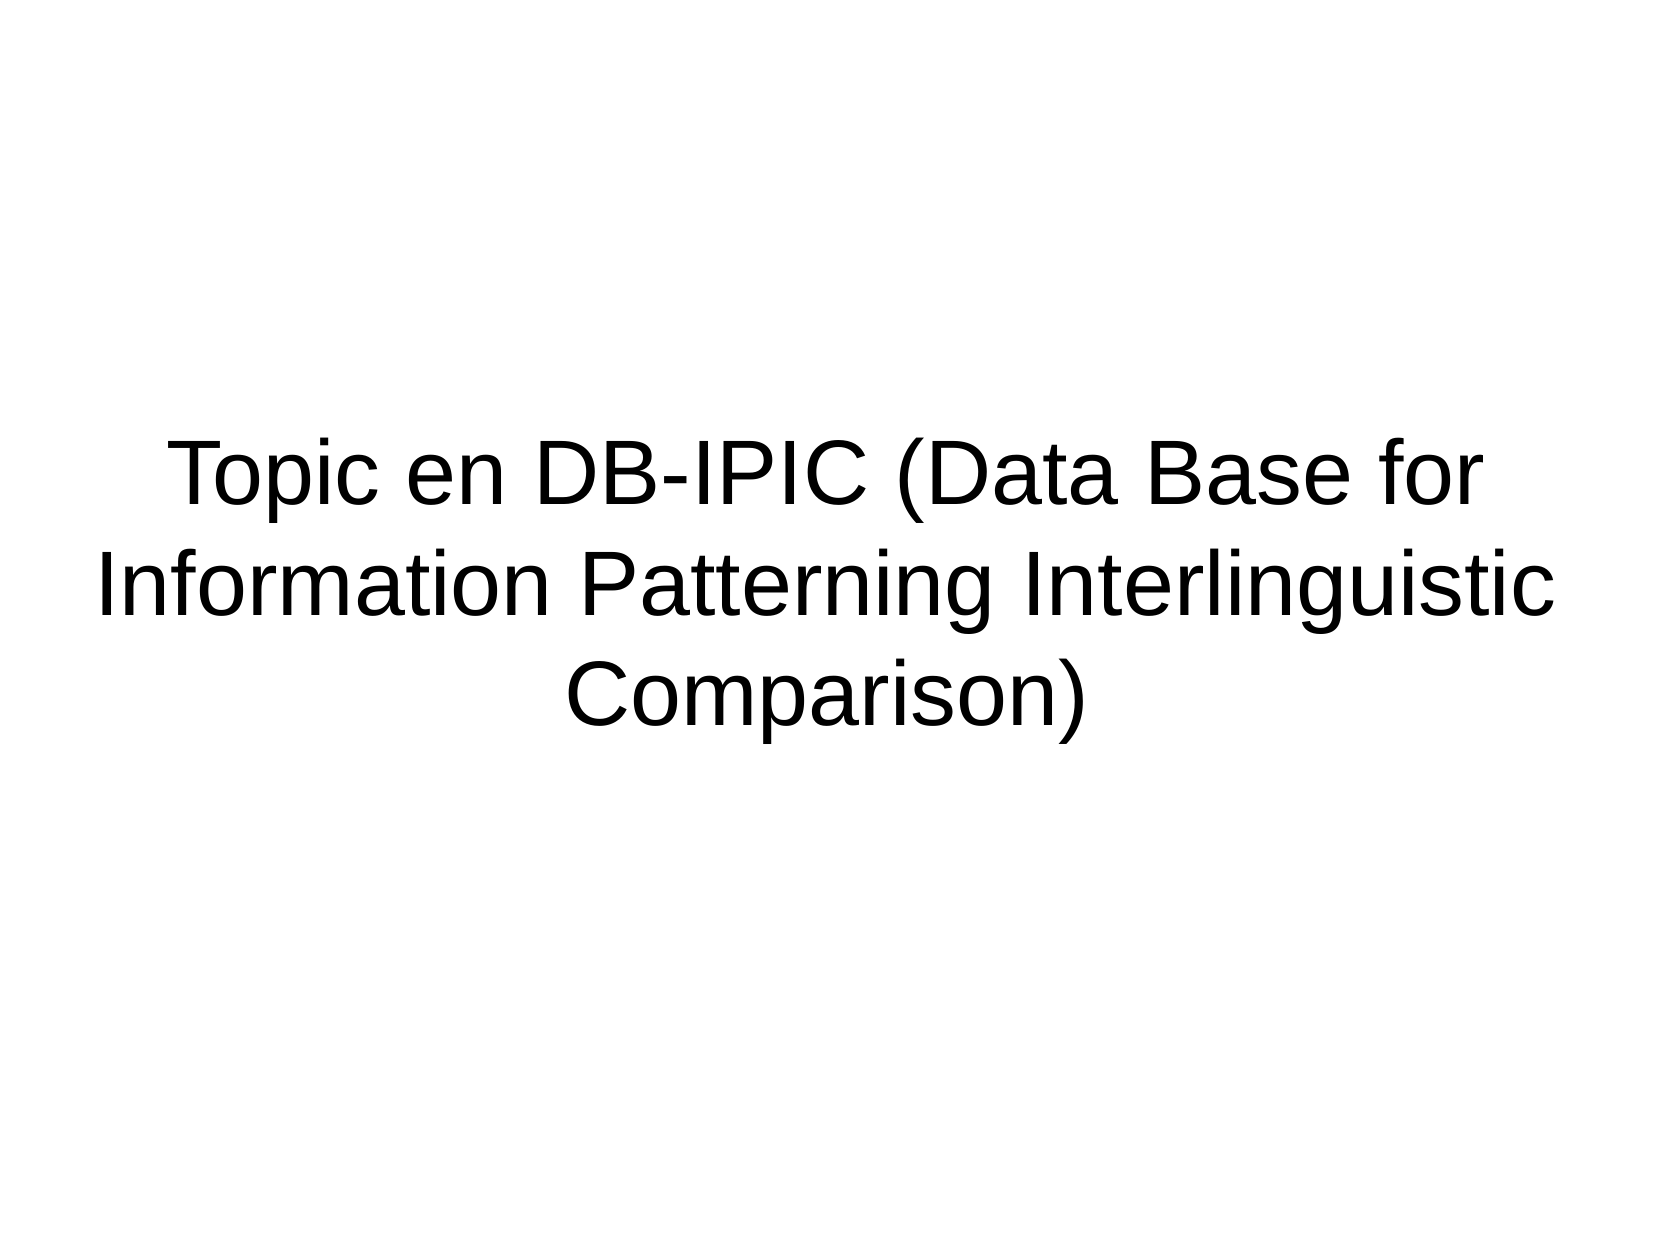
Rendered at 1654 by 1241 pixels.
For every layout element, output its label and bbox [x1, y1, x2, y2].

list [82, 290, 1571, 1109]
